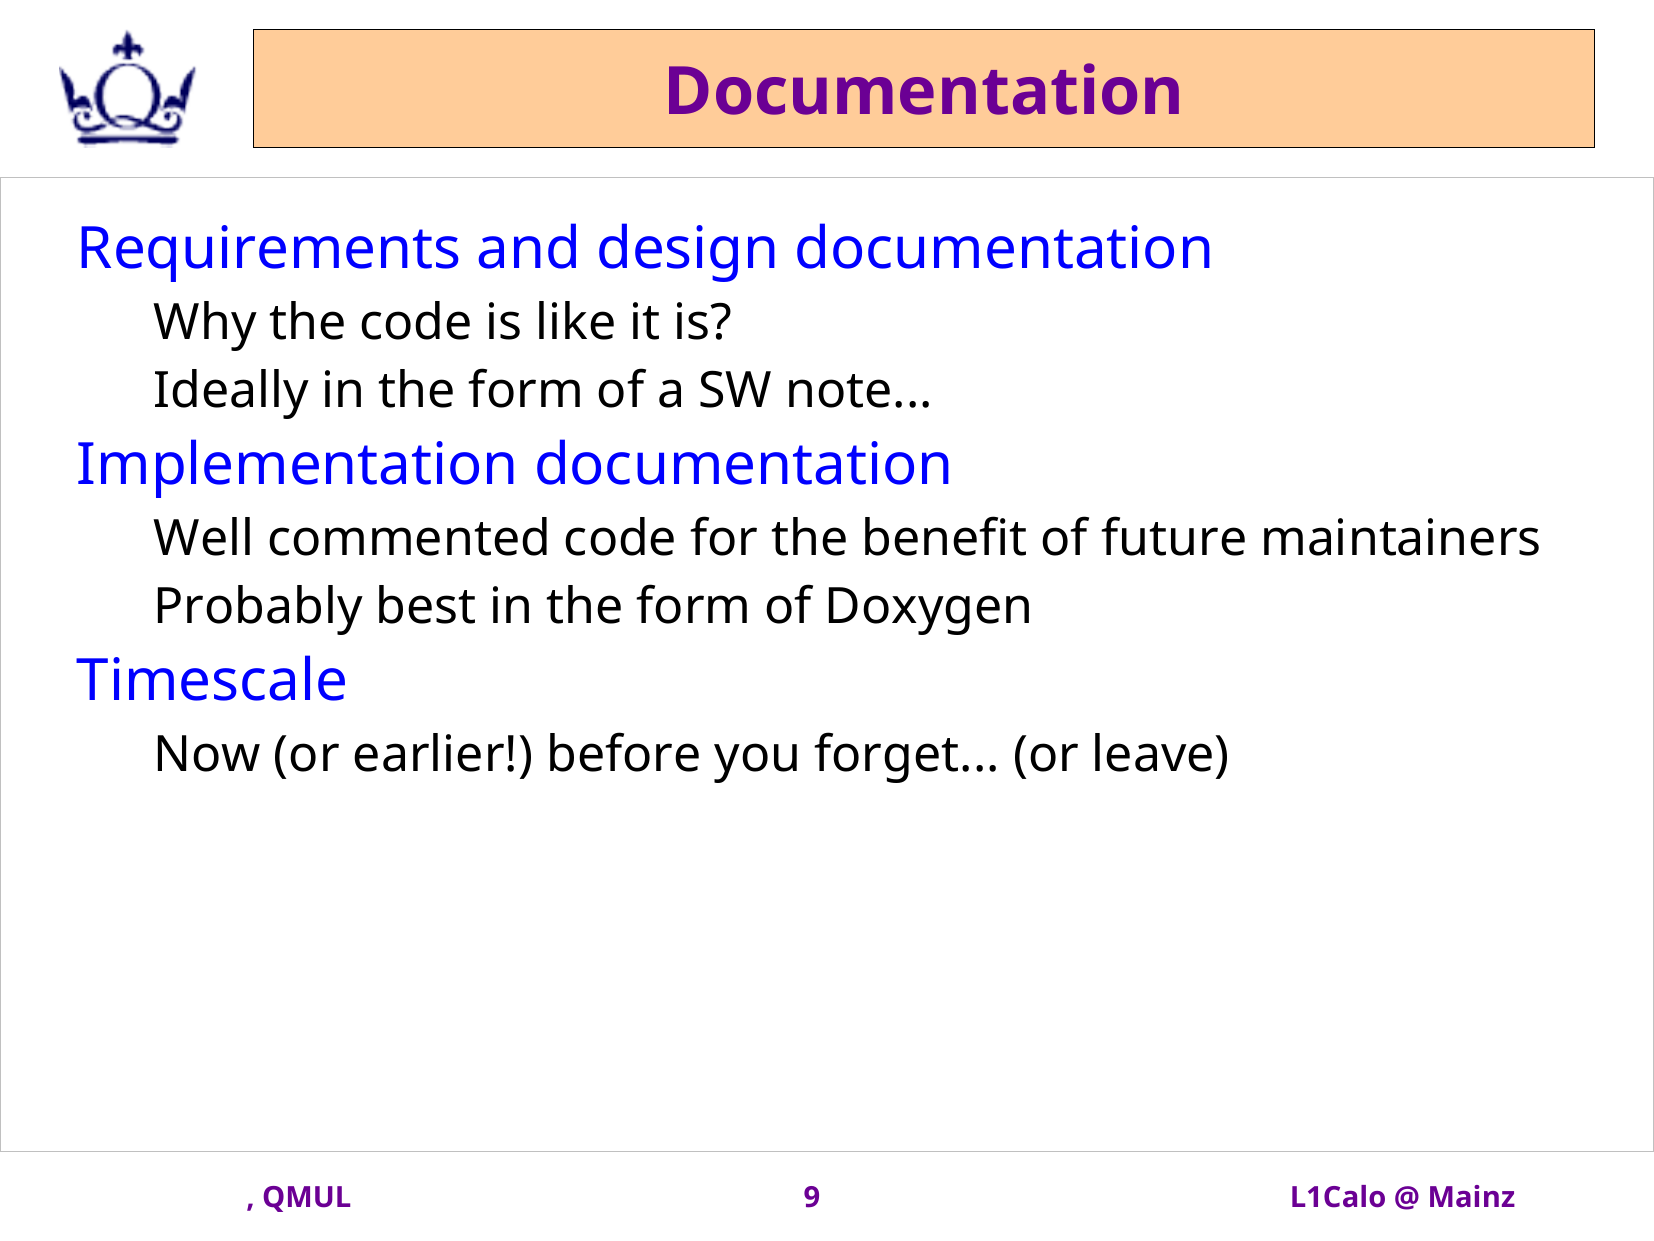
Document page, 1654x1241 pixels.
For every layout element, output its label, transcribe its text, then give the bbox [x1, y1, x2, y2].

title Documentation [253, 29, 1595, 148]
picture [59, 29, 200, 148]
list Requirements and design documentation Why the code is like it is? Ideally in the form of a SW note... Implementation documentation Well commented code for the benefit of future maintainers Probably best in the form of Doxygen Timescale Now (or earlier!) before you forget... (or leave) [59, 206, 1603, 1127]
